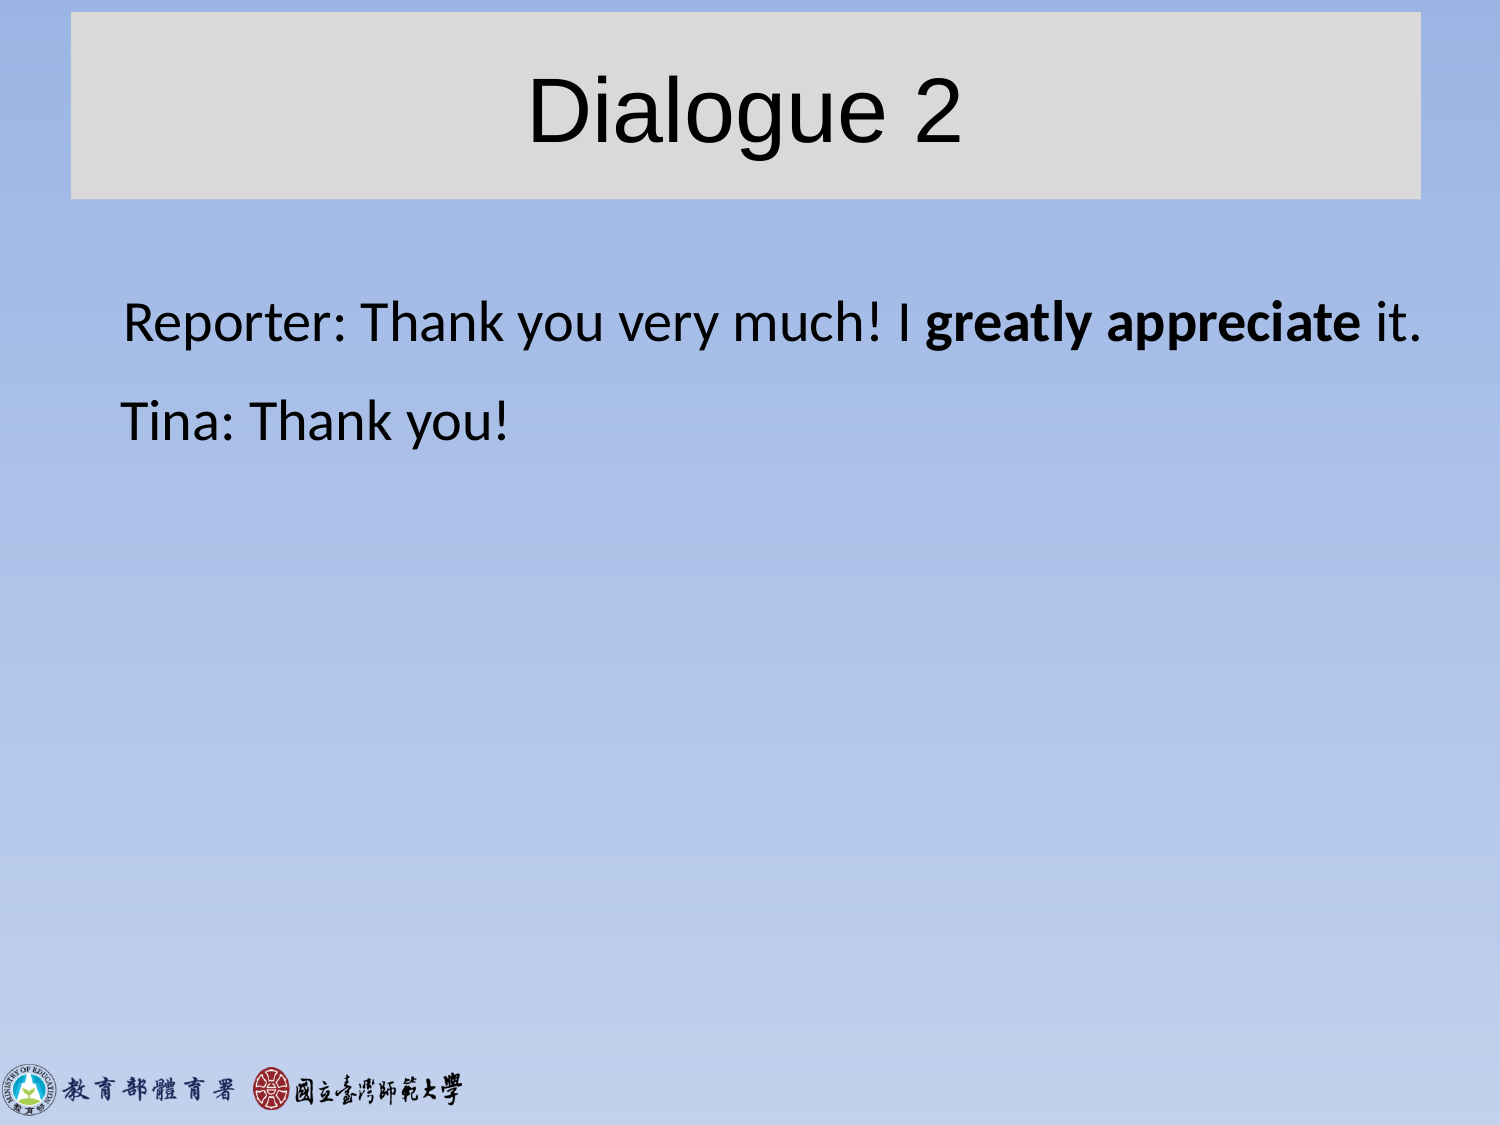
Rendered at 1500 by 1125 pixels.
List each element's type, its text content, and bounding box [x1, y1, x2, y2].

title Dialogue 2 [70, 11, 1421, 200]
list Reporter: Thank you very much! I greatly appreciate it. Tina: Thank you! [49, 275, 1443, 1062]
